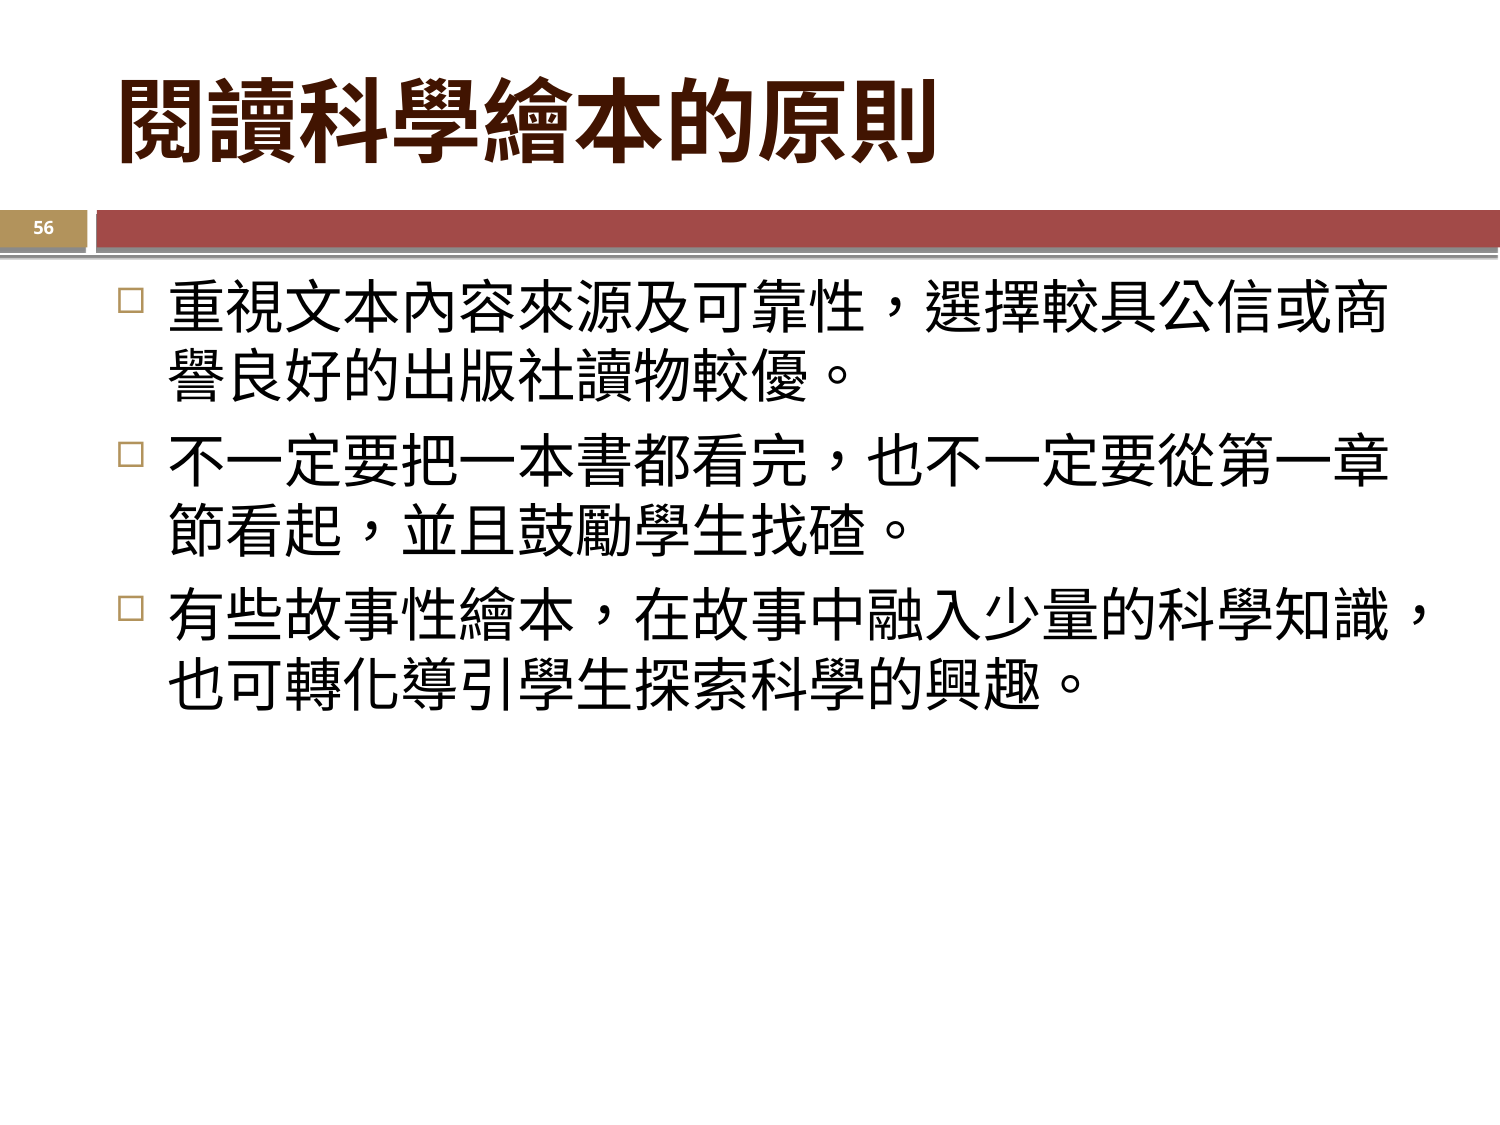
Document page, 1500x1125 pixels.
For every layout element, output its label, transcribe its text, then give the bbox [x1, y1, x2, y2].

slide_number <編號> [0, 208, 88, 249]
list 重視文本內容來源及可靠性，選擇較具公信或商譽良好的出版社讀物較優。 不一定要把一本書都看完，也不一定要從第一章節看起，並且鼓勵學生找碴。 有些故事性繪本，在故事中融入少量的科學知識，也可轉化導引學生探索科學的興趣。 [100, 262, 1438, 1000]
title 閱讀科學繪本的原則 [100, 37, 1438, 200]
